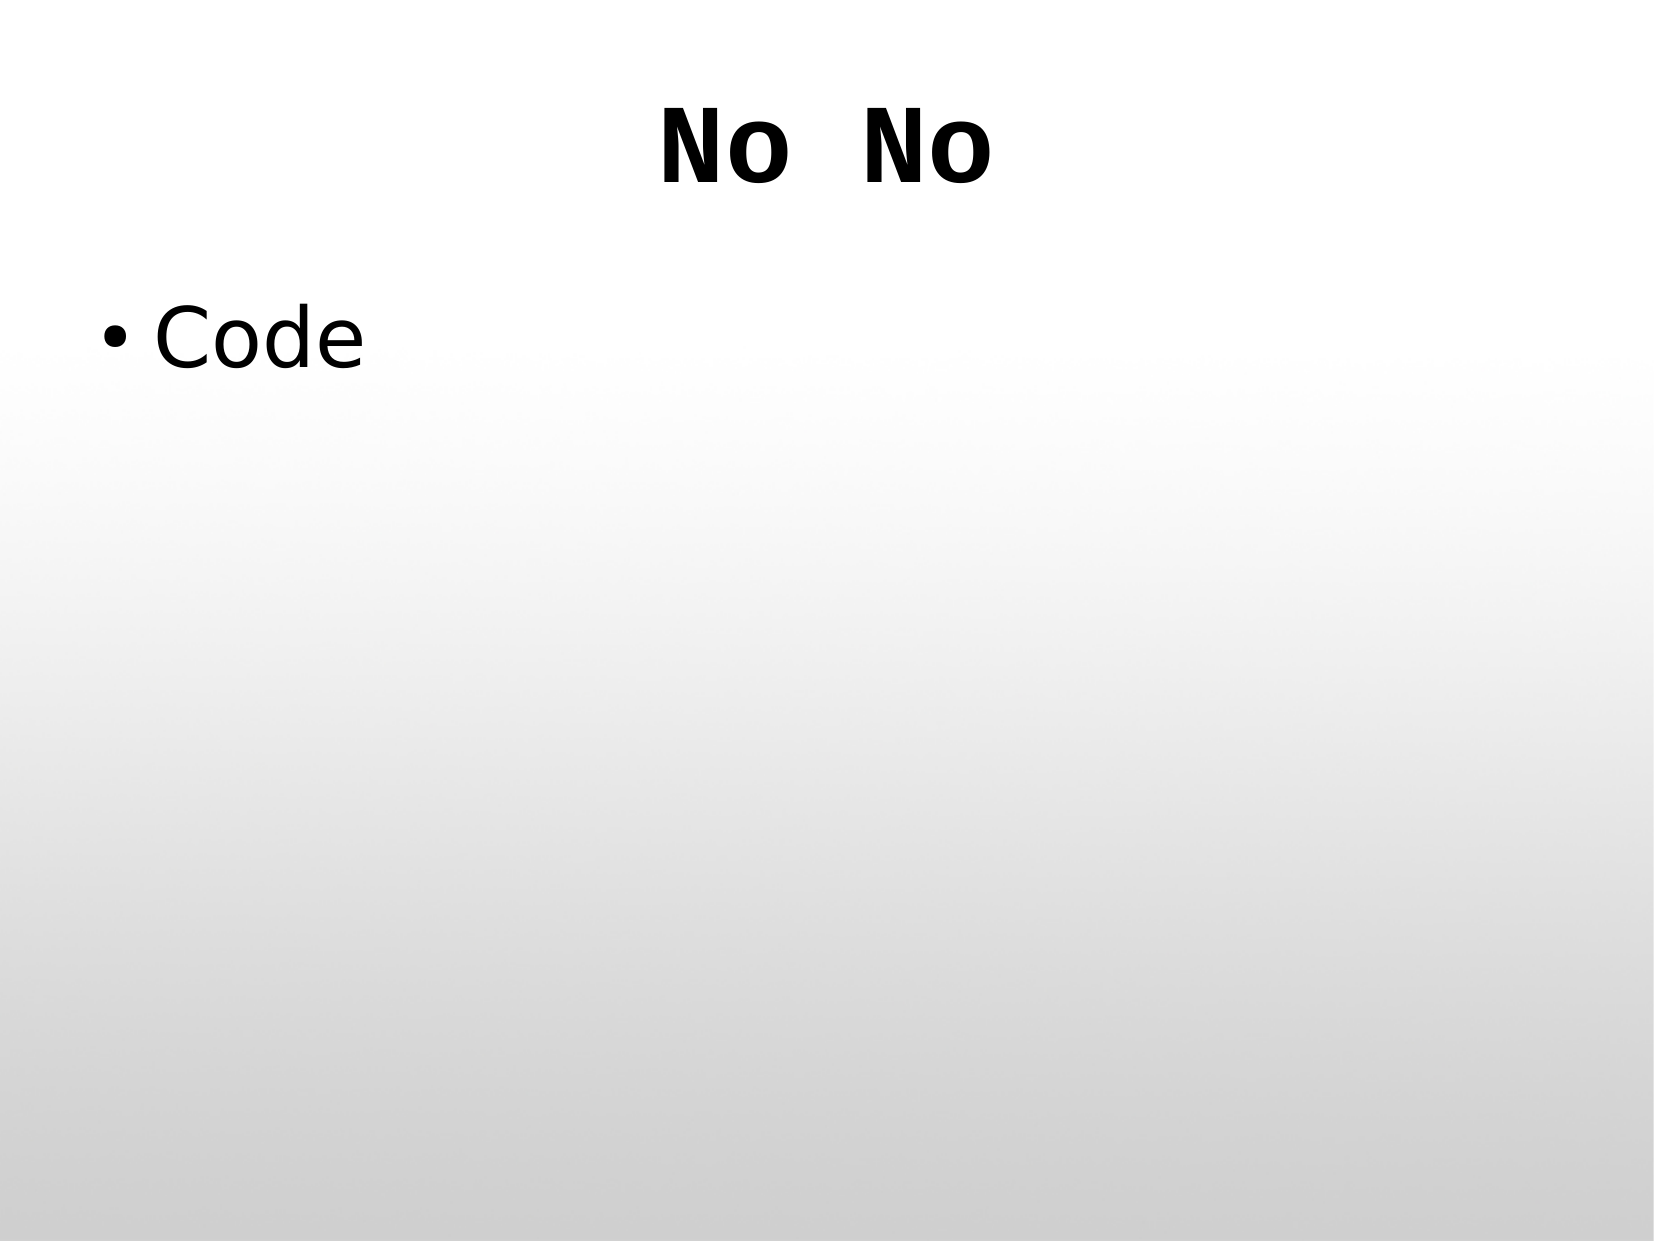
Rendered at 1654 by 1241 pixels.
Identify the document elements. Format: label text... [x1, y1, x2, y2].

title No No [82, 49, 1571, 257]
picture [0, 0, 1654, 1241]
list Code [82, 290, 1571, 1182]
